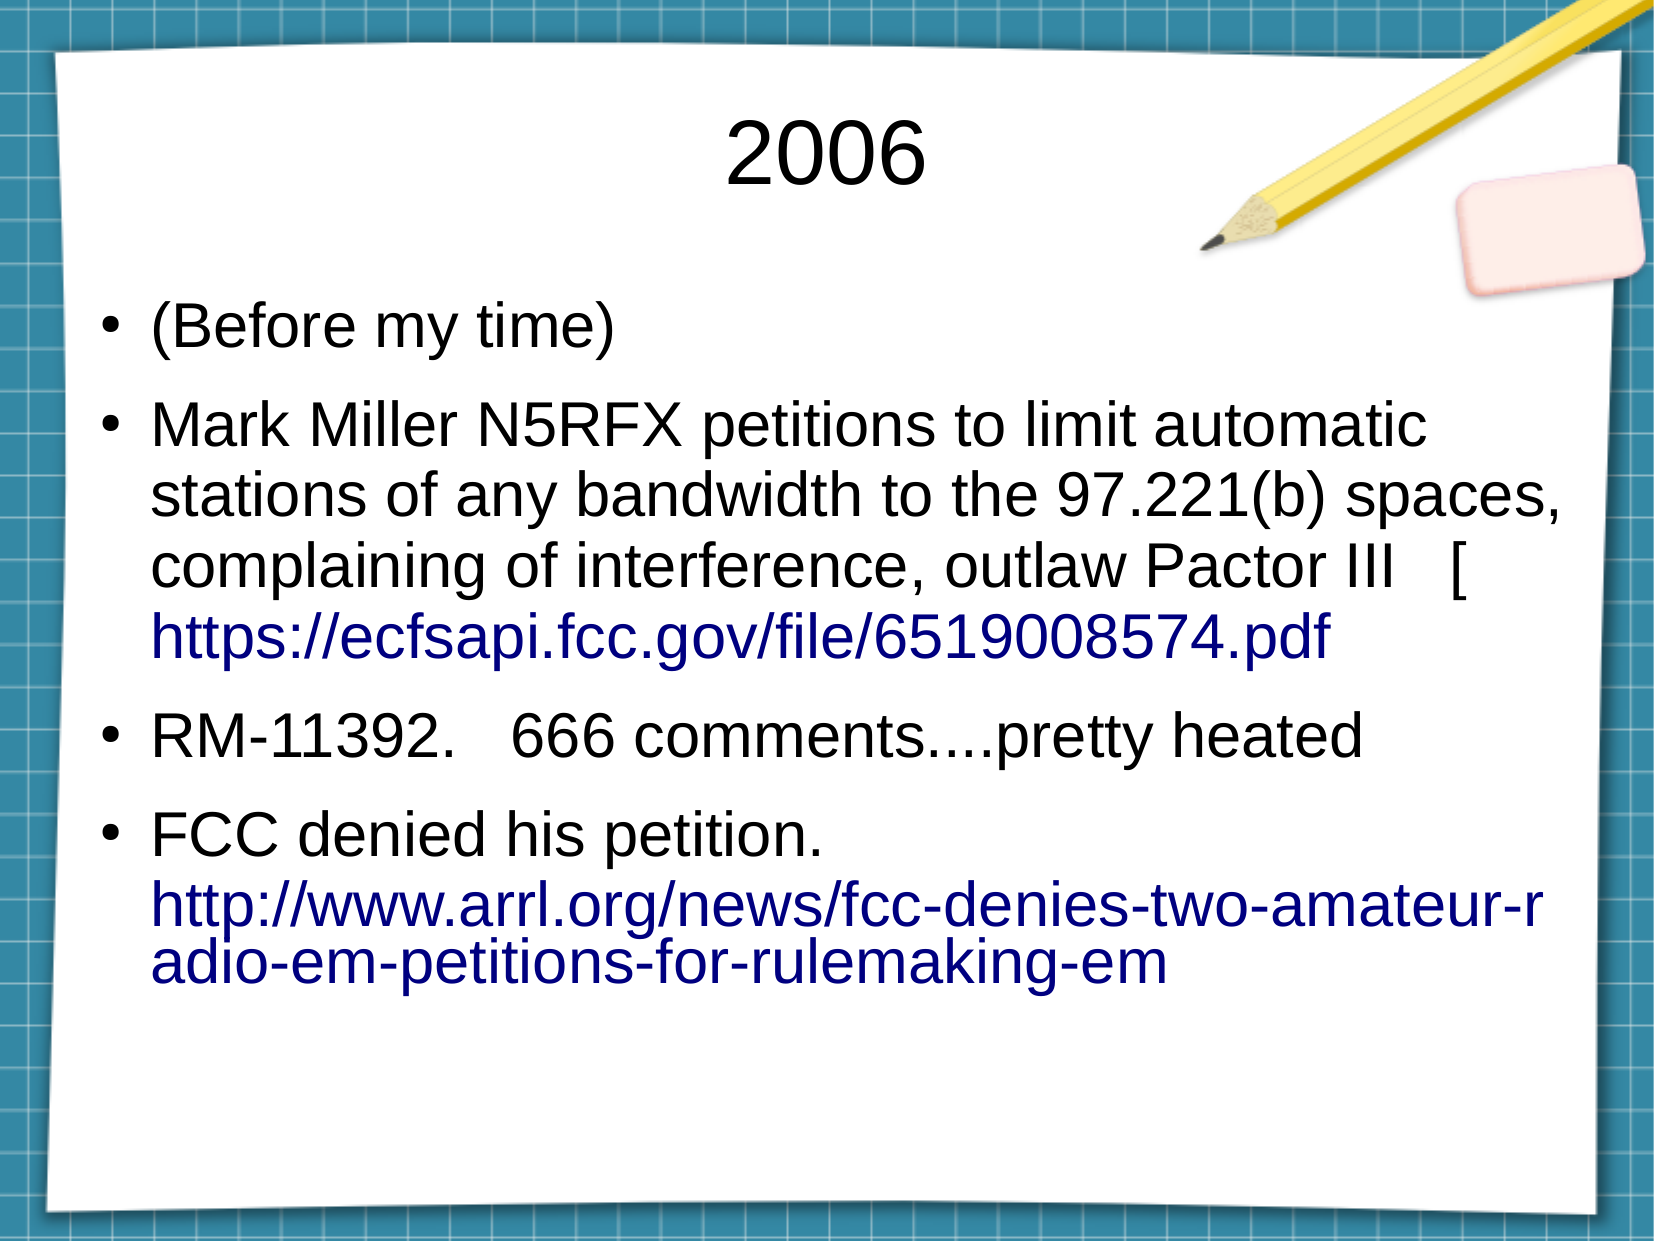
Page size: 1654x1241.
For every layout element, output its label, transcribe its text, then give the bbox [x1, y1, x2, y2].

picture [0, 0, 1654, 1241]
title 2006 [82, 49, 1571, 257]
list (Before my time) Mark Miller N5RFX petitions to limit automatic stations of any bandwidth to the 97.221(b) spaces, complaining of interference, outlaw Pactor III [https://ecfsapi.fcc.gov/file/6519008574.pdf RM-11392. 666 comments....pretty heated FCC denied his petition. http://www.arrl.org/news/fcc-denies-two-amateur-radio-em-petitions-for-rulemaking-em [82, 290, 1571, 1010]
